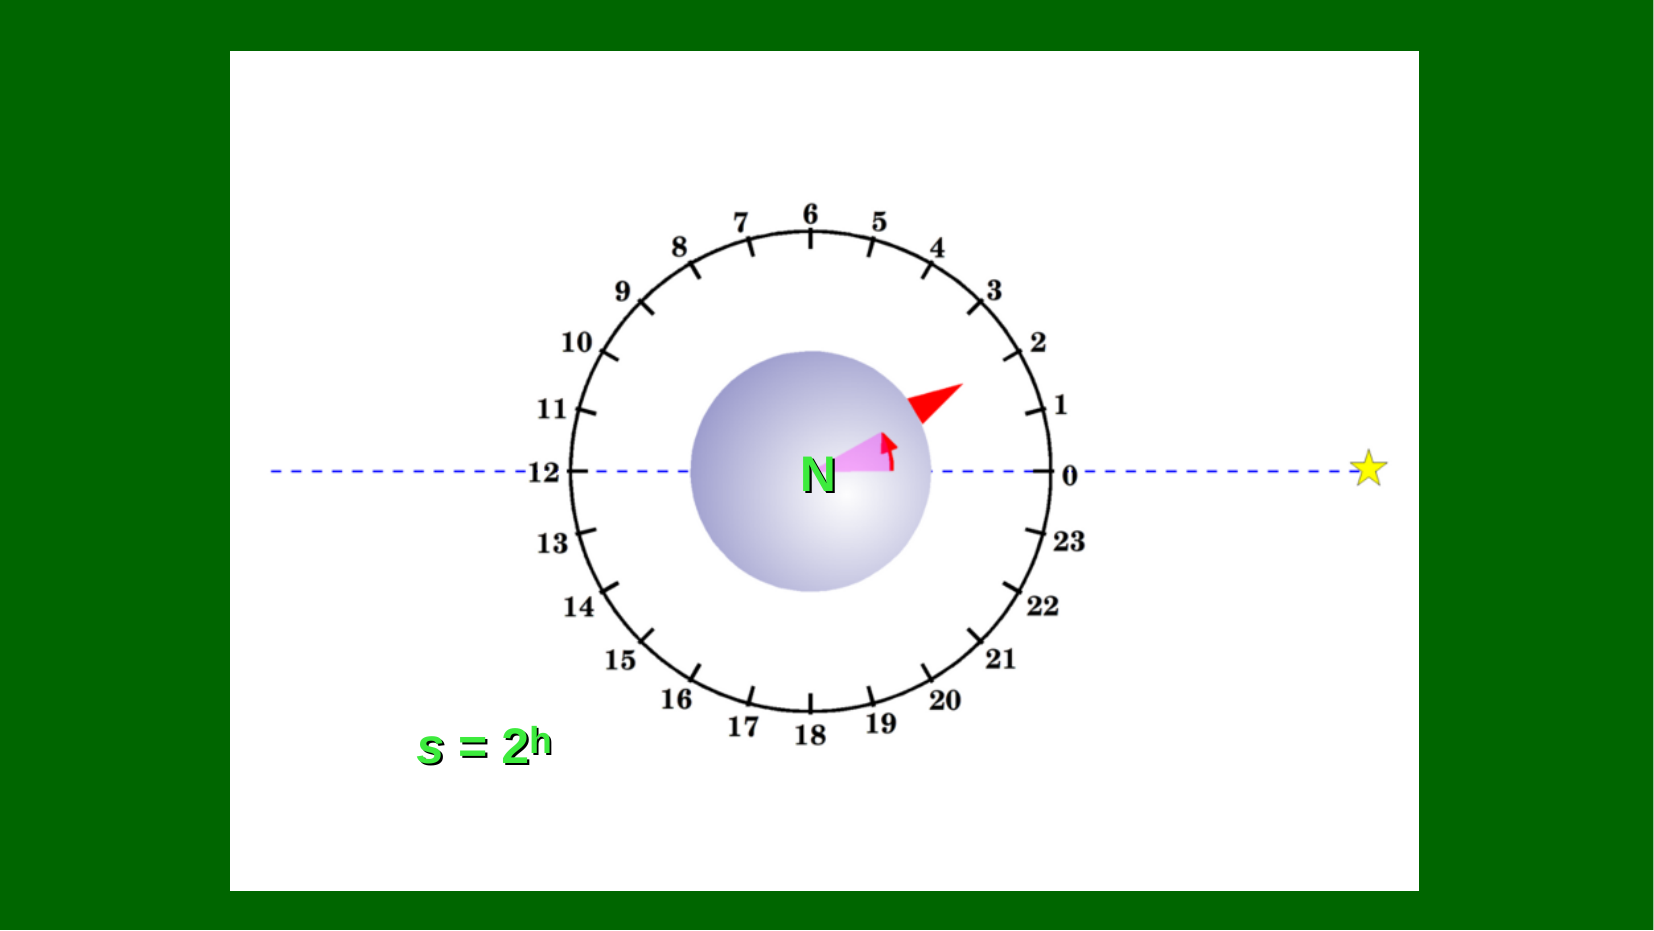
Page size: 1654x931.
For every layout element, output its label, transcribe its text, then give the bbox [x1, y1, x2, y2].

text_box N [784, 438, 851, 510]
text_box s = 2h [401, 710, 567, 782]
picture [230, 51, 1419, 892]
